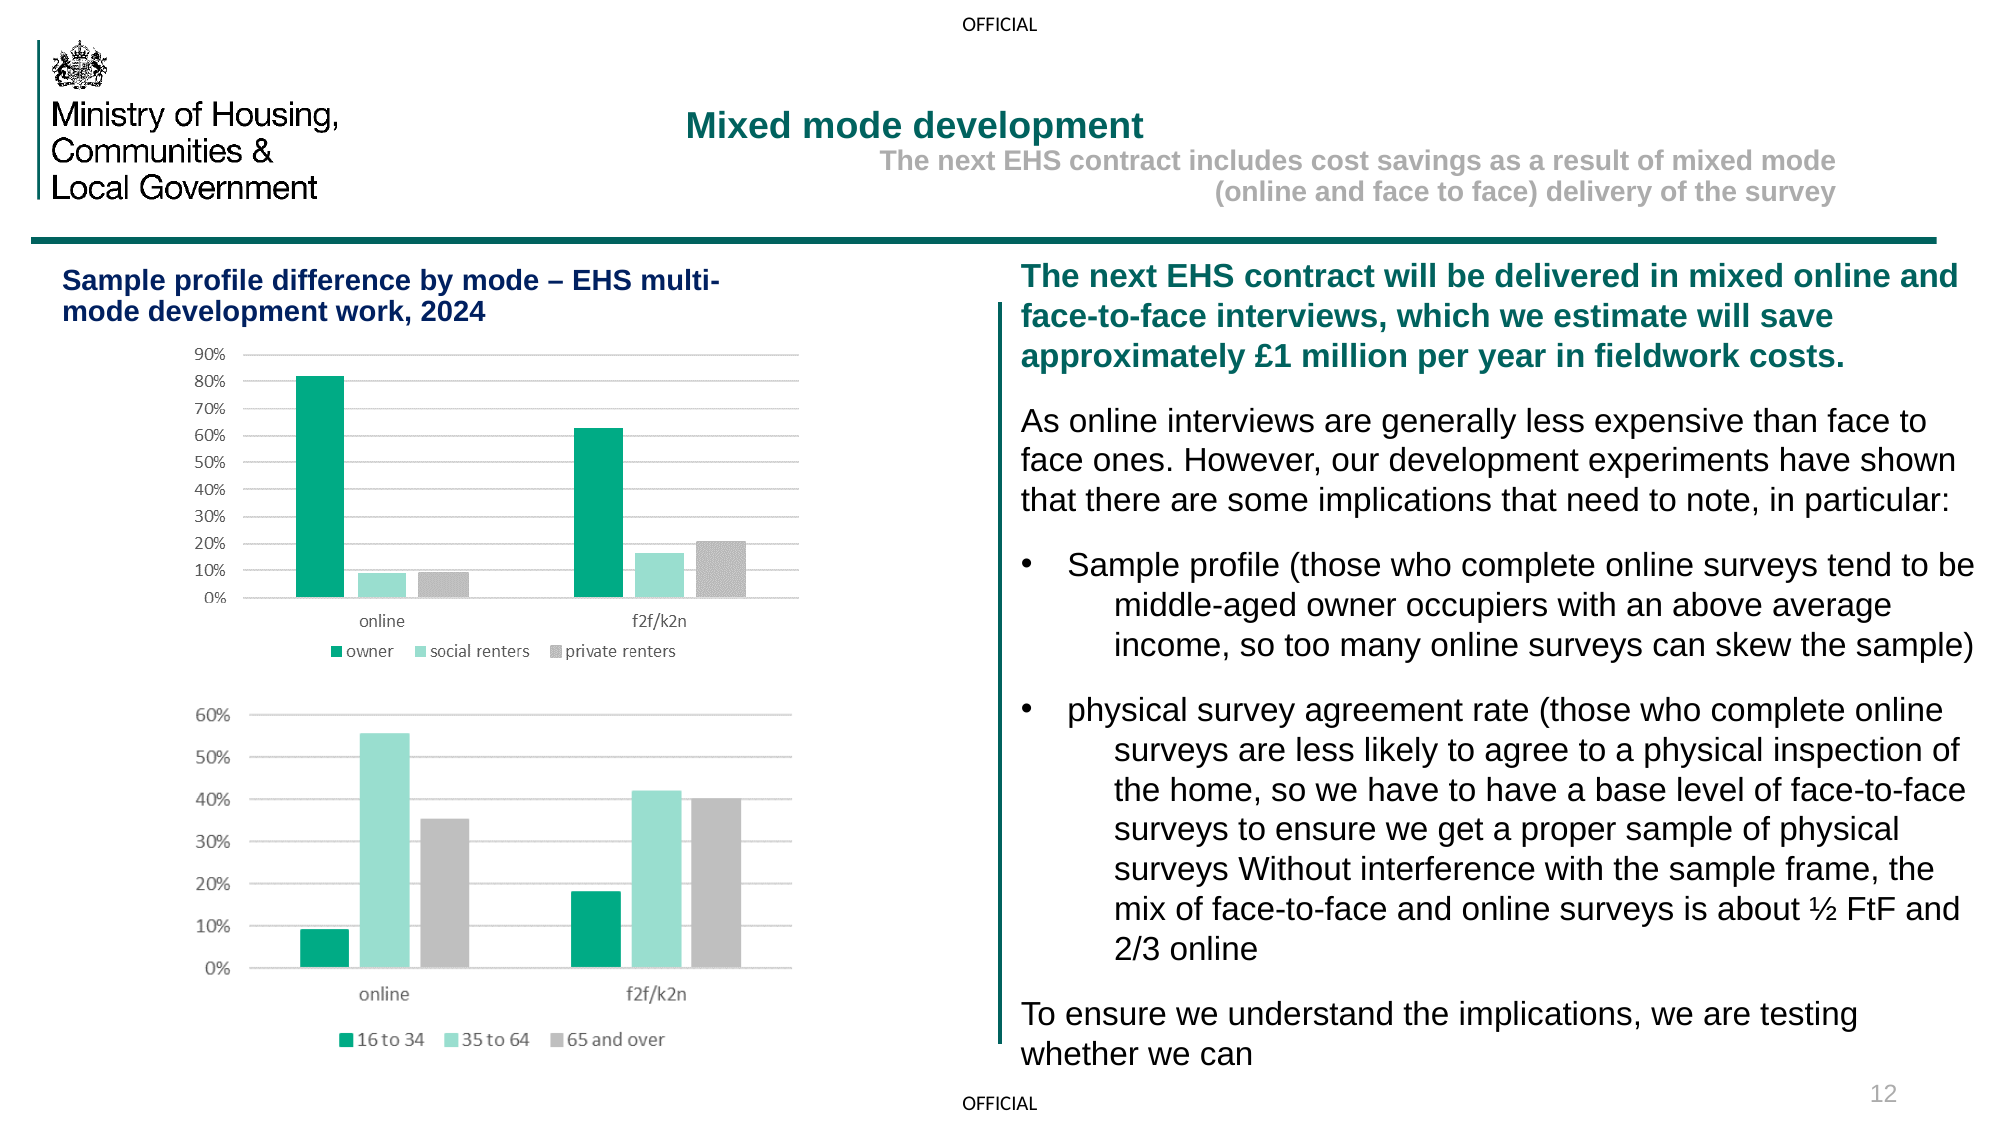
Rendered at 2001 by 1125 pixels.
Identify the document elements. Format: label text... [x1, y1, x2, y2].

text_box [1869, 1077, 1963, 1108]
list The next EHS contract will be delivered in mixed online and face-to-face interviews, which we estimate will save approximately £1 million per year in fieldwork costs. As online interviews are generally less expensive than face to face ones. However, our development experiments have shown that there are some implications that need to note, in particular: Sample profile (those who complete online surveys tend to be middle-aged owner occupiers with an above average income, so too many online surveys can skew the sample) physical survey agreement rate (those who complete online surveys are less likely to agree to a physical inspection of the home, so we have to have a base level of face-to-face surveys to ensure we get a proper sample of physical surveys Without interference with the sample frame, the mix of face-to-face and online surveys is about ½ FtF and 2/3 online To ensure we understand the implications, we are testing whether we can [1020, 254, 1984, 1042]
picture [181, 332, 818, 680]
title Mixed mode development [675, 105, 1924, 147]
text_box Sample profile difference by mode – EHS multi-mode development work, 2024 [62, 264, 788, 318]
picture [180, 691, 817, 1072]
list The next EHS contract includes cost savings as a result of mixed mode (online and face to face) delivery of the survey [879, 147, 1924, 208]
